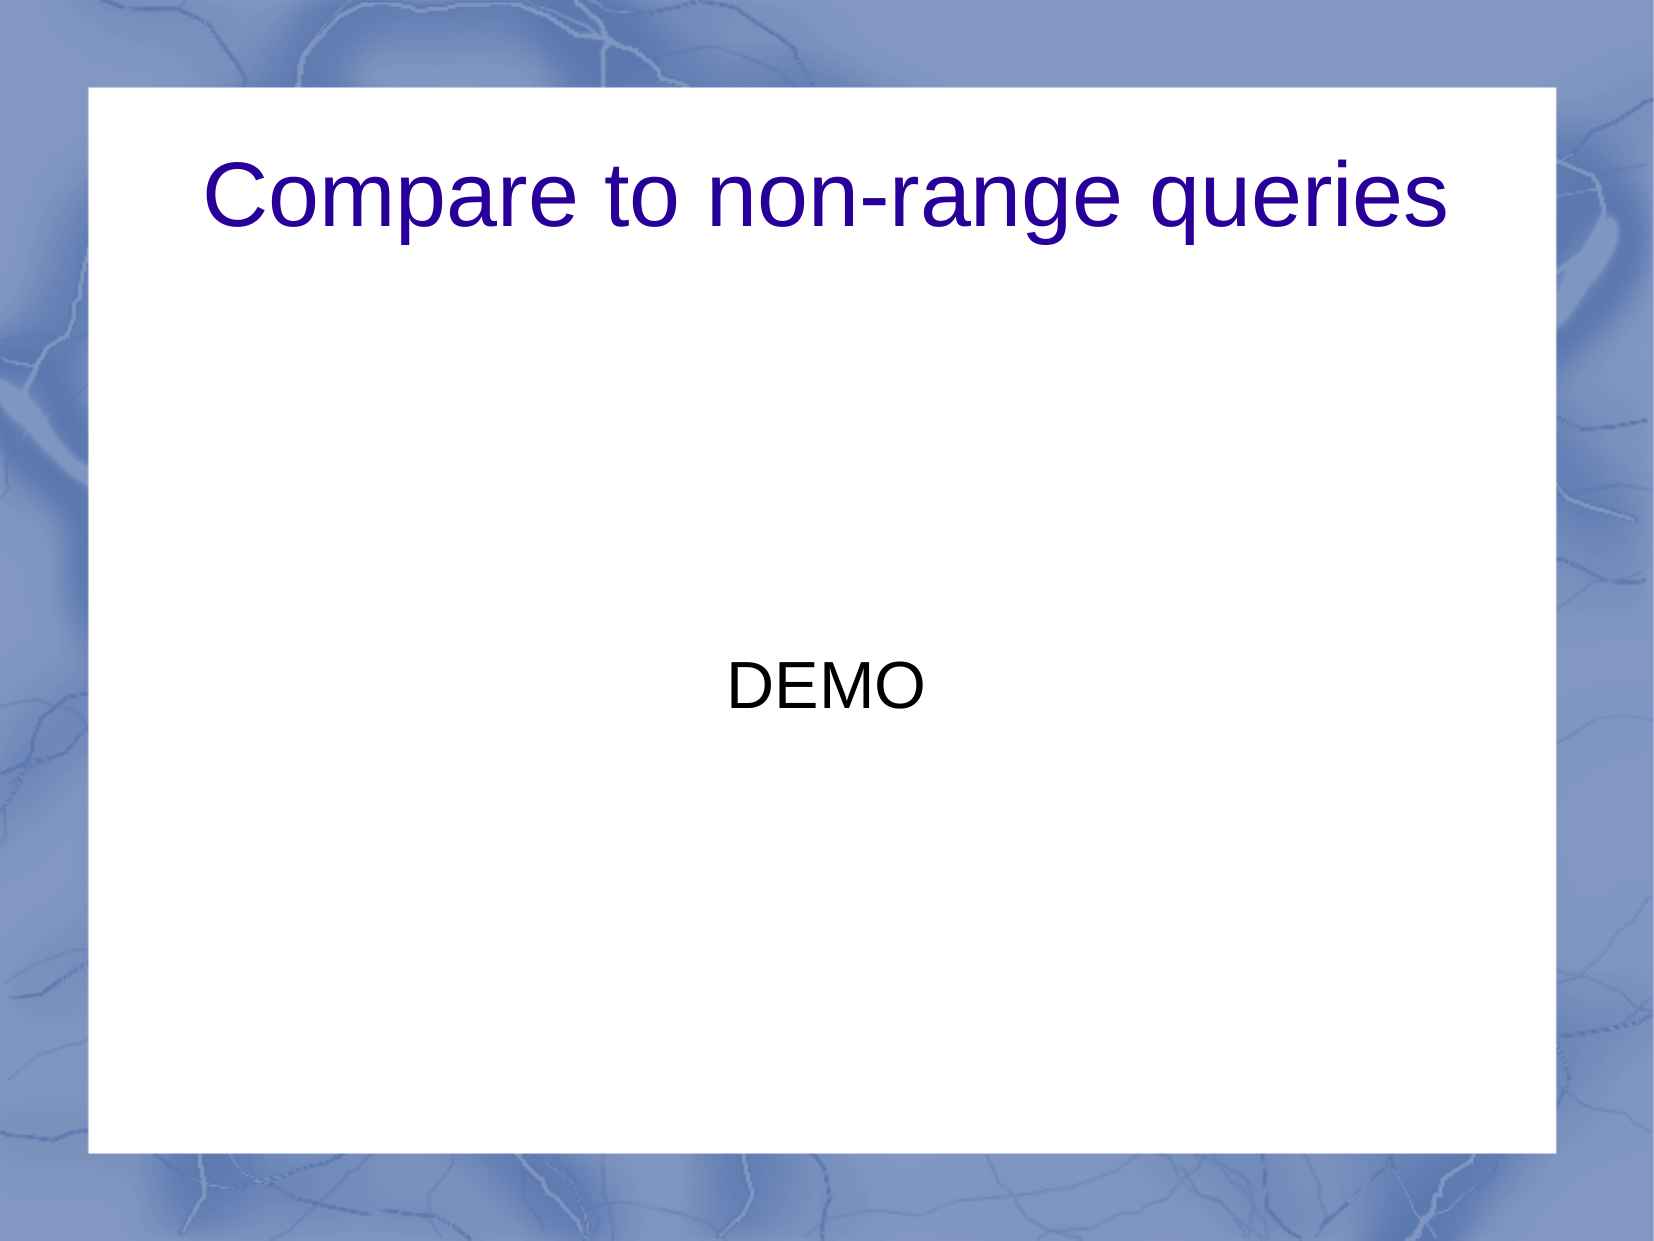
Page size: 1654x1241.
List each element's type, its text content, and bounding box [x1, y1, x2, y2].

title Compare to non-range queries [118, 90, 1536, 298]
picture [0, 0, 1654, 1241]
subtitle DEMO [147, 325, 1506, 1045]
